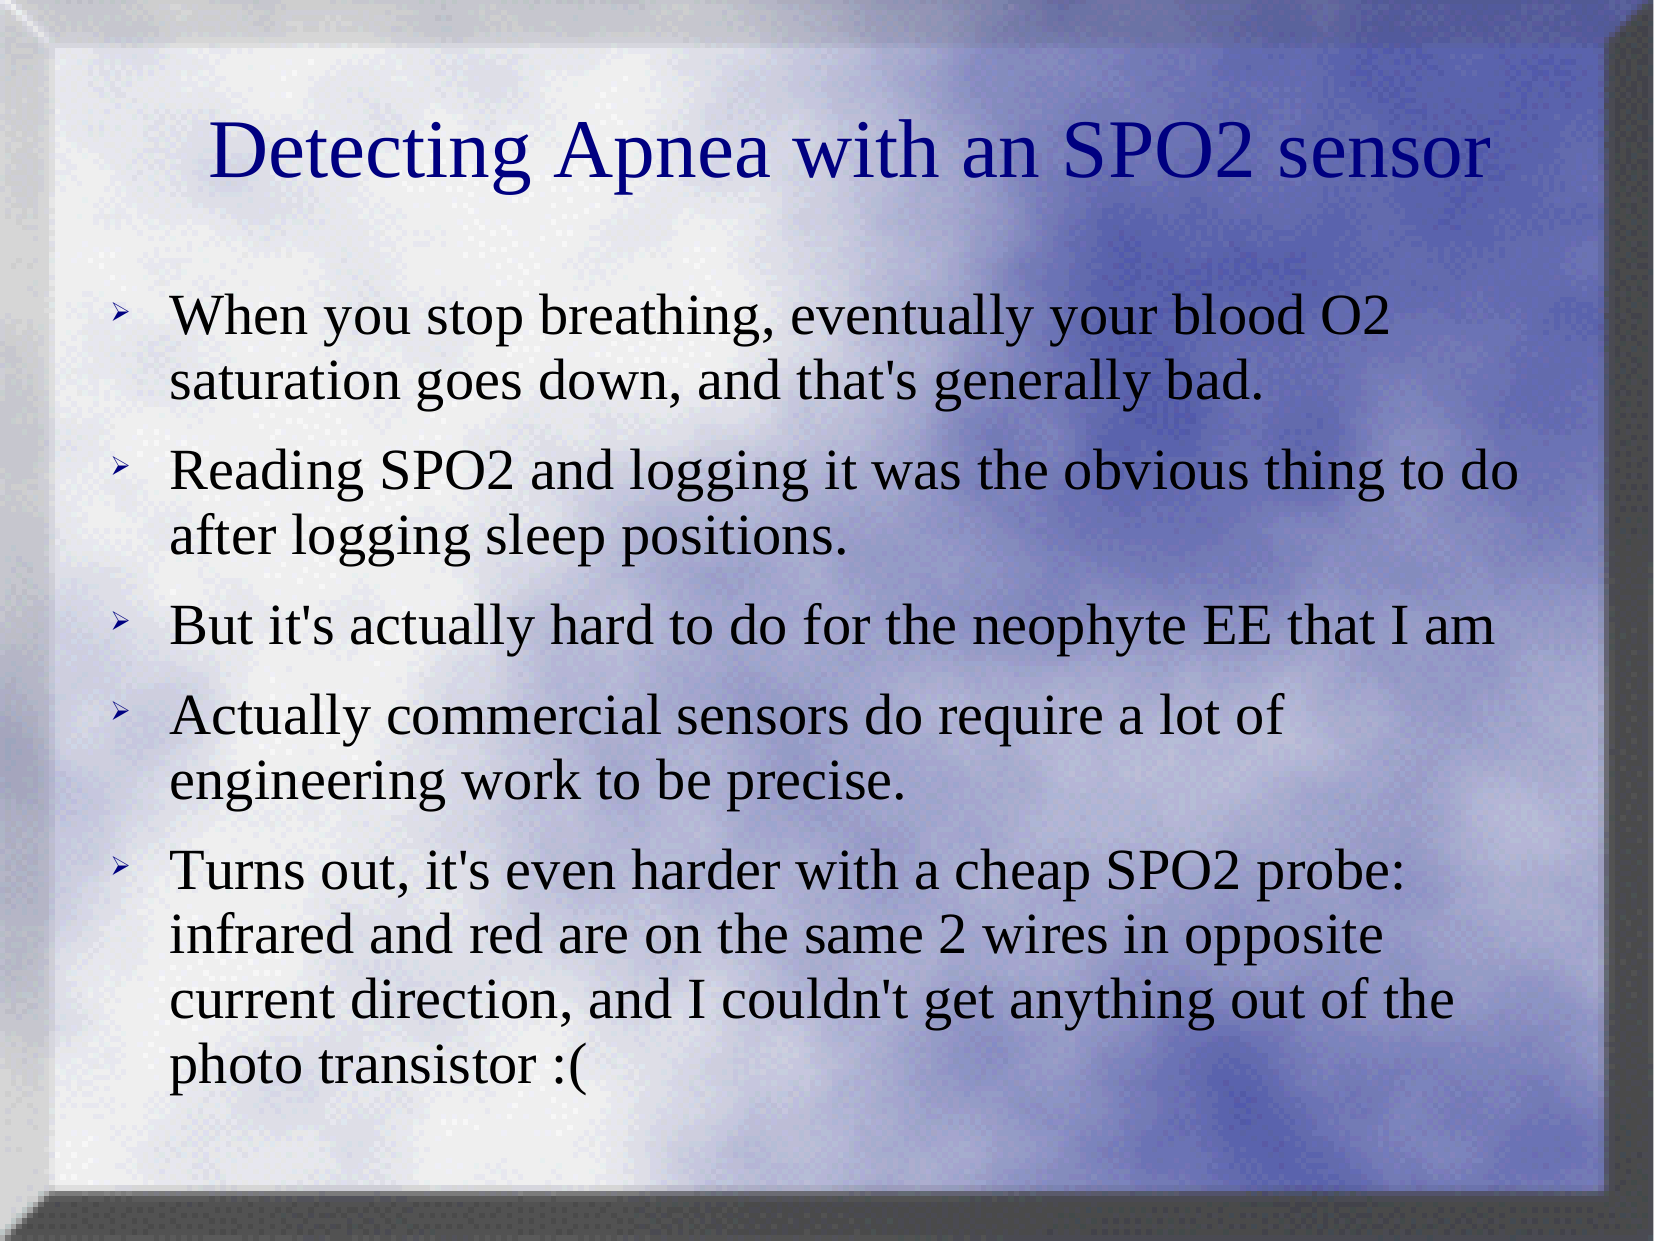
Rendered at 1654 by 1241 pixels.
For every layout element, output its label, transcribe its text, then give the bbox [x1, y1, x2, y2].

title Detecting Apnea with an SPO2 sensor [197, 96, 1504, 203]
list When you stop breathing, eventually your blood O2 saturation goes down, and that's generally bad. Reading SPO2 and logging it was the obvious thing to do after logging sleep positions. But it's actually hard to do for the neophyte EE that I am Actually commercial sensors do require a lot of engineering work to be precise. Turns out, it's even harder with a cheap SPO2 probe: infrared and red are on the same 2 wires in opposite current direction, and I couldn't get anything out of the photo transistor :( [110, 282, 1523, 1096]
picture [0, 0, 1654, 1241]
